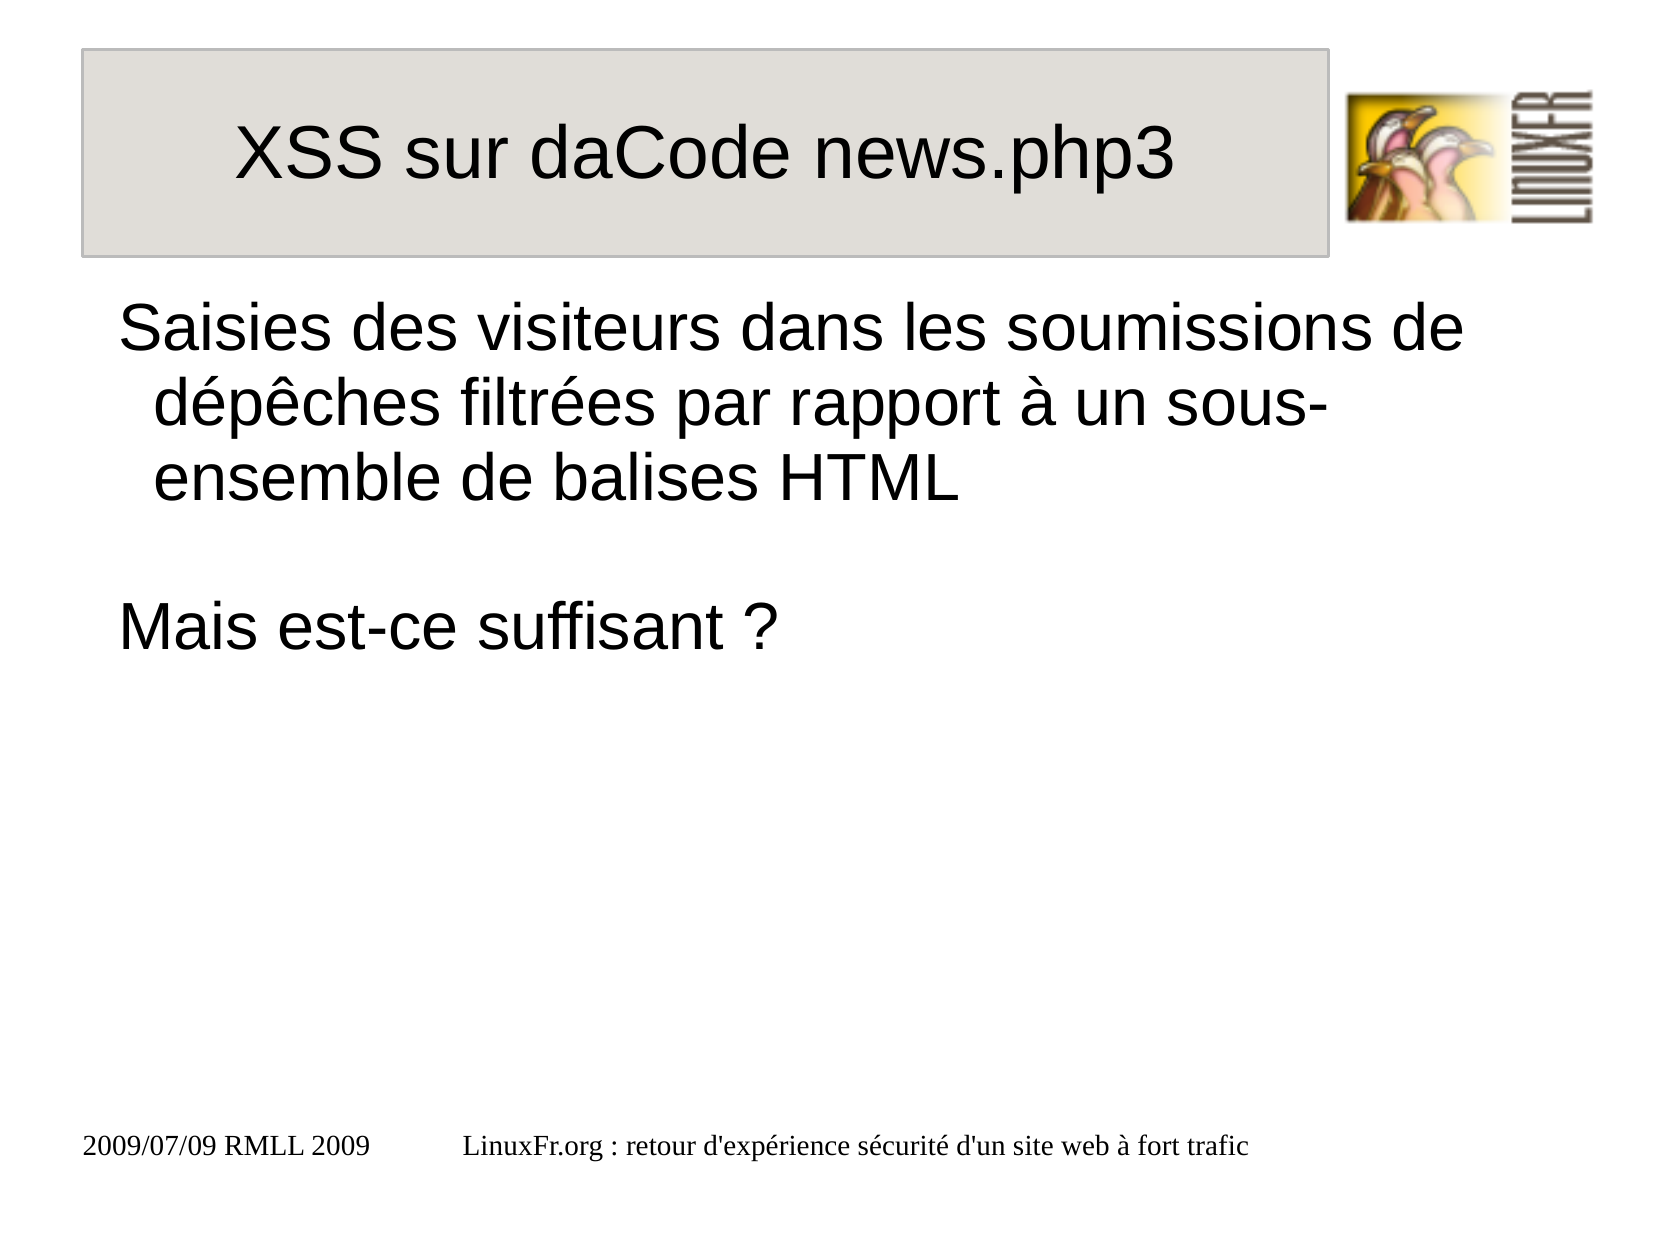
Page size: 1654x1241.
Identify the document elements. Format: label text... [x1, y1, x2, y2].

subtitle Saisies des visiteurs dans les soumissions de dépêches filtrées par rapport à un sous-ensemble de balises HTML Mais est-ce suffisant ? [82, 290, 1571, 1094]
picture [1341, 88, 1601, 229]
title XSS sur daCode news.php3 [82, 49, 1329, 257]
